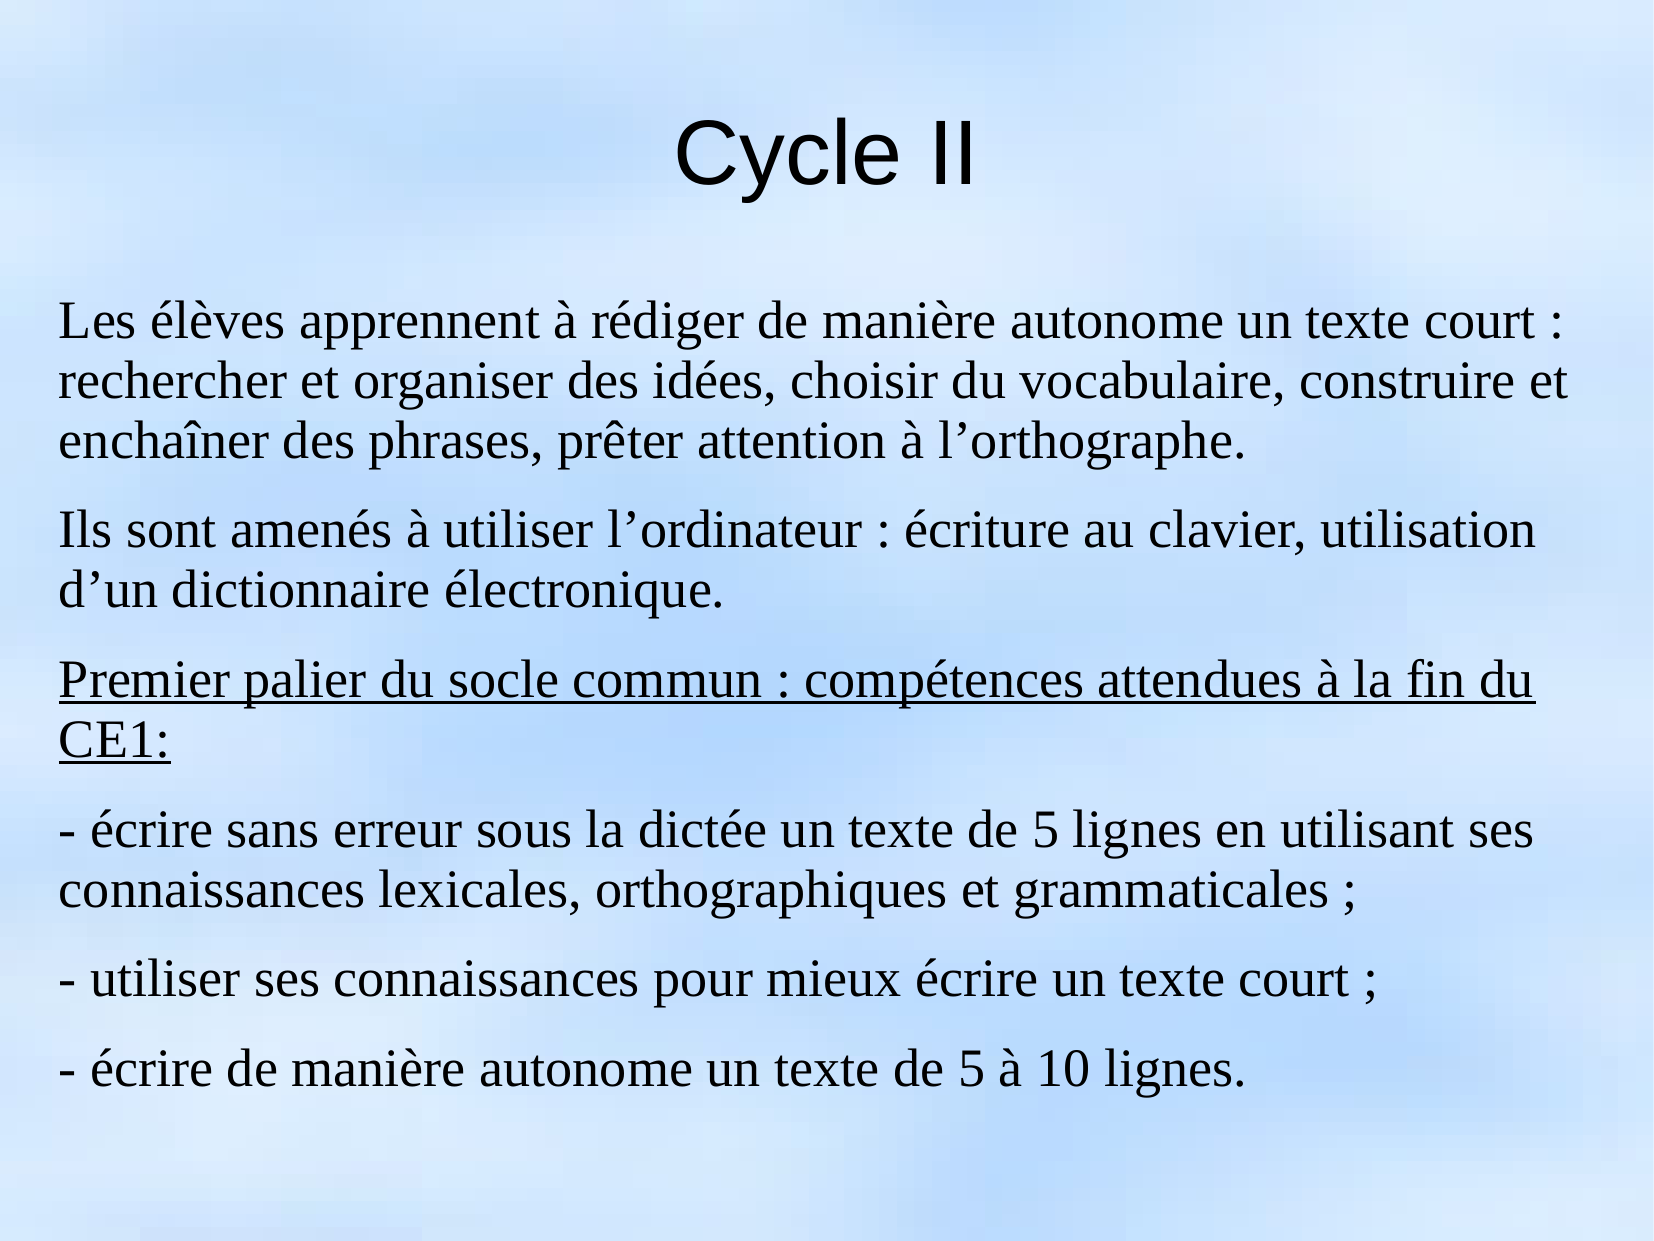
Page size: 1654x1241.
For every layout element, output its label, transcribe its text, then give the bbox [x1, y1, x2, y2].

picture [0, 0, 1654, 1241]
title Cycle II [82, 49, 1571, 257]
list Les élèves apprennent à rédiger de manière autonome un texte court : rechercher et organiser des idées, choisir du vocabulaire, construire et enchaîner des phrases, prêter attention à l’orthographe. Ils sont amenés à utiliser l’ordinateur : écriture au clavier, utilisation d’un dictionnaire électronique. Premier palier du socle commun : compétences attendues à la fin du CE1: - écrire sans erreur sous la dictée un texte de 5 lignes en utilisant ses connaissances lexicales, orthographiques et grammaticales ; - utiliser ses connaissances pour mieux écrire un texte court ; - écrire de manière autonome un texte de 5 à 10 lignes. [59, 290, 1595, 1200]
